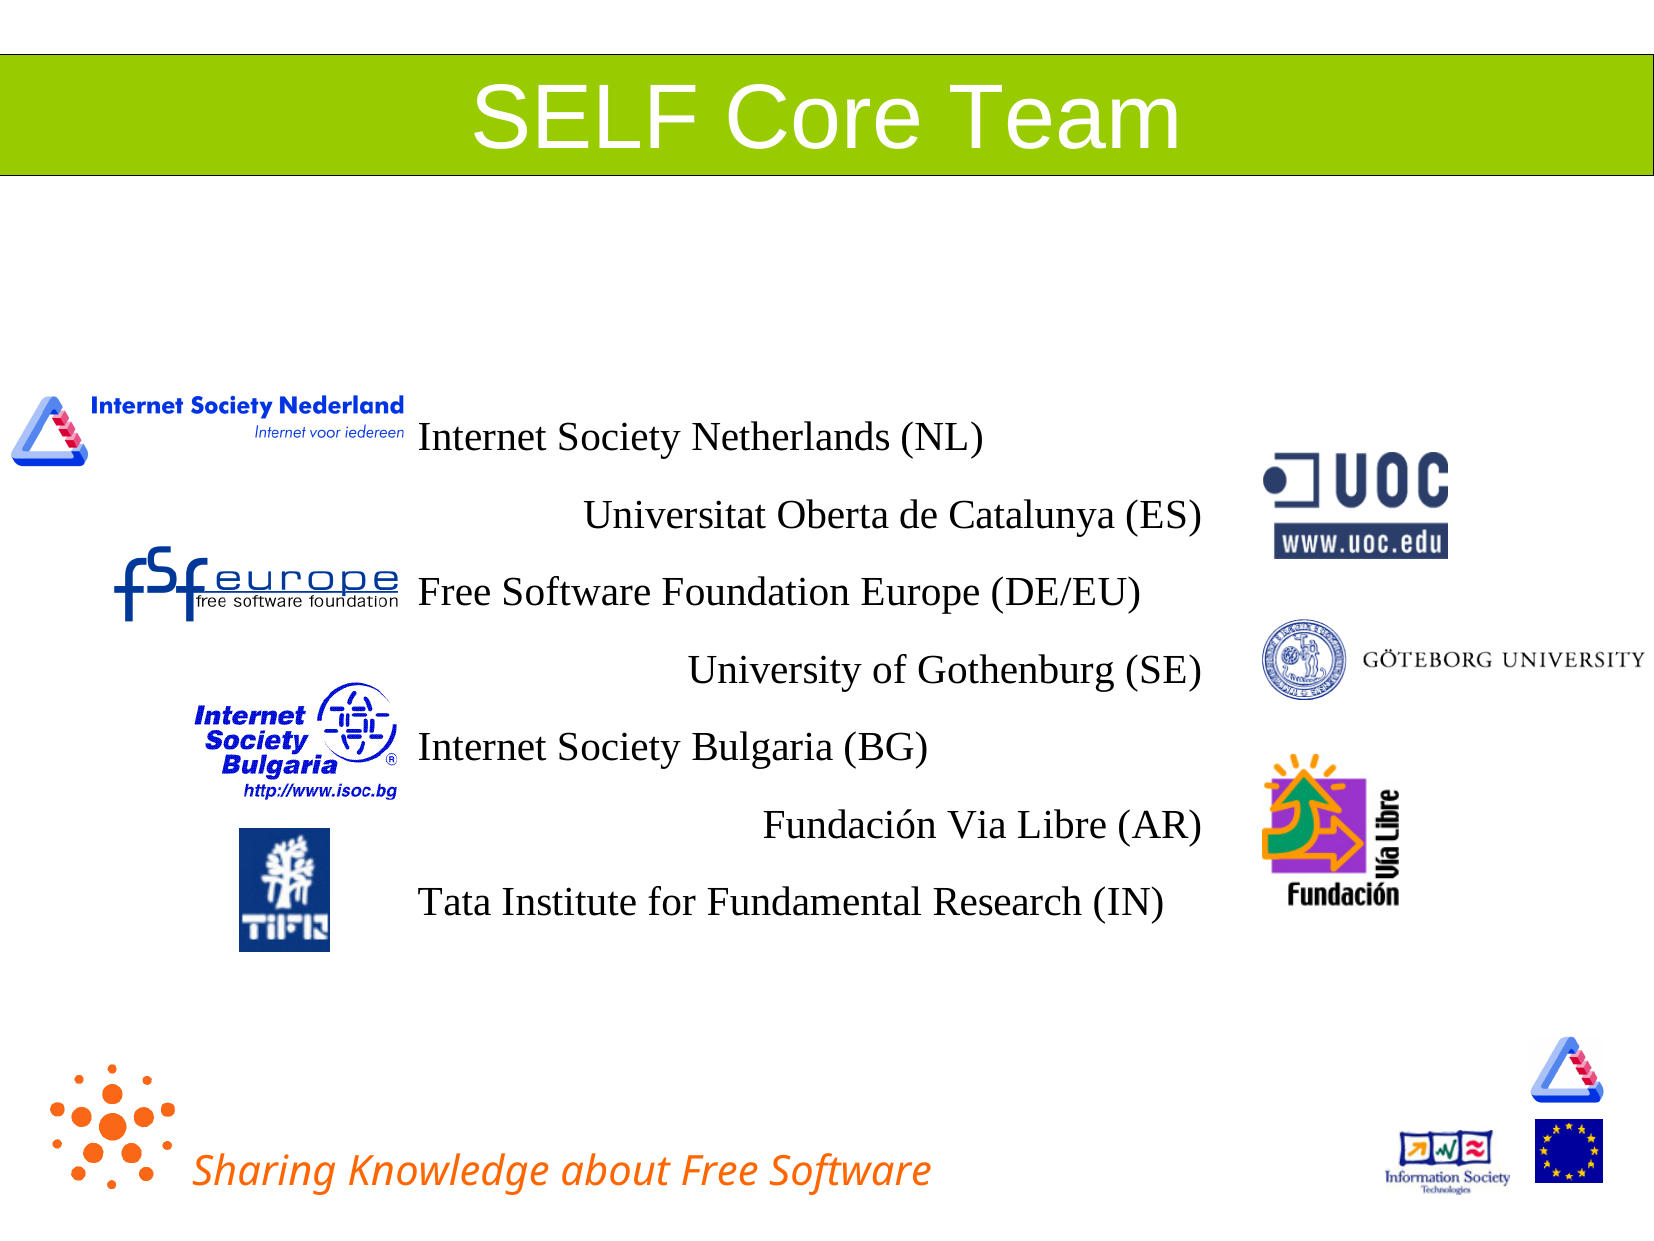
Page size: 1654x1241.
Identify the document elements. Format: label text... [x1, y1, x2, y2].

picture [1535, 1119, 1603, 1183]
picture [50, 1064, 175, 1189]
picture [1530, 1036, 1604, 1104]
picture [1385, 1130, 1510, 1195]
picture [0, 346, 1654, 955]
title SELF Core Team [82, 48, 1571, 185]
